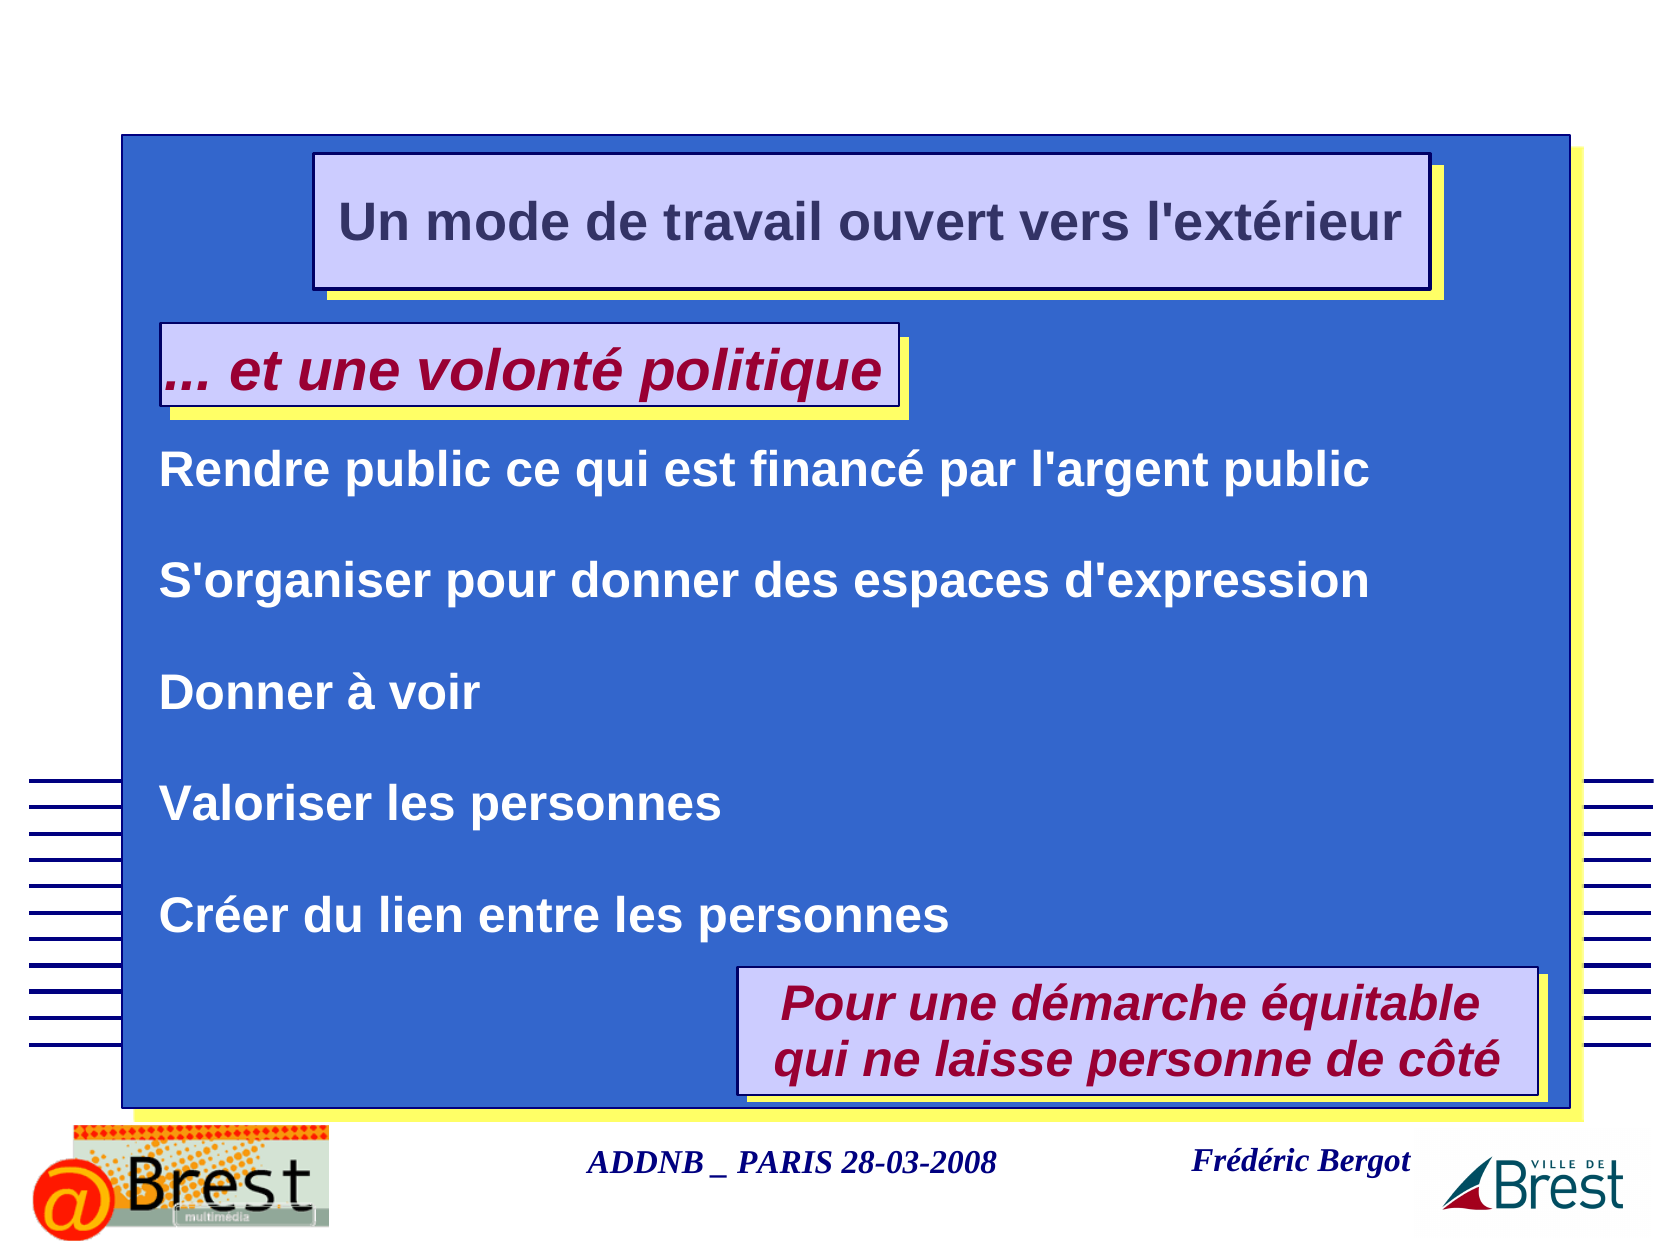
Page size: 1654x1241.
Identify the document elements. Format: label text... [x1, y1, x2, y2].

text_box [327, 165, 1444, 300]
text_box Rendre public ce qui est financé par l'argent public S'organiser pour donner des espaces d'expression Donner à voir Valoriser les personnes Créer du lien entre les personnes [144, 441, 1572, 1001]
text_box [161, 323, 909, 420]
text_box ... et une volonté politique [164, 337, 901, 405]
picture [28, 1125, 329, 1241]
text_box Un mode de travail ouvert vers l'extérieur [313, 154, 1430, 289]
picture [1414, 1128, 1651, 1238]
text_box [747, 957, 1581, 1102]
text_box Pour une démarche équitable qui ne laisse personne de côté [737, 967, 1538, 1095]
